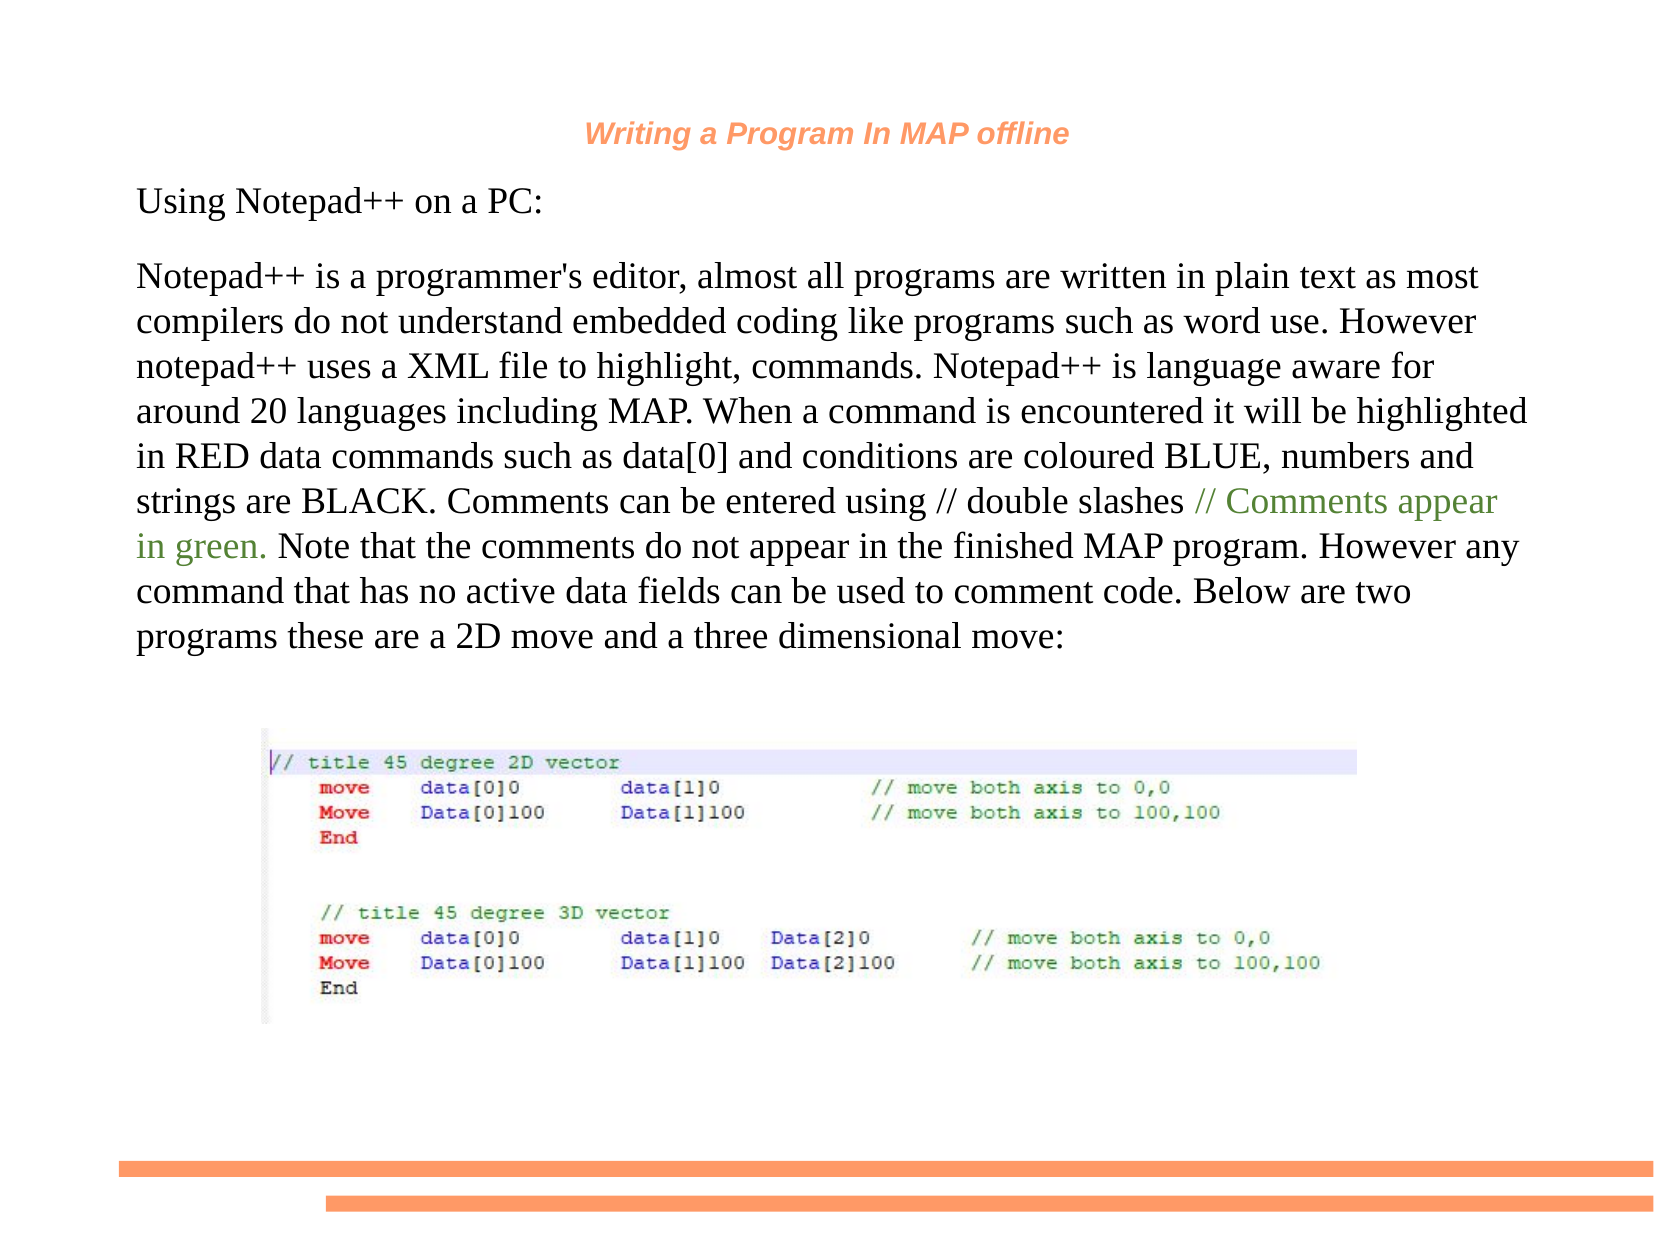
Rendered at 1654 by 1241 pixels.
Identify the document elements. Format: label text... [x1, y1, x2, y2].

title Writing a Program In MAP offline [121, 106, 1534, 168]
picture [261, 728, 1357, 1024]
list Using Notepad++ on a PC: Notepad++ is a programmer's editor, almost all programs are written in plain text as most compilers do not understand embedded coding like programs such as word use. However notepad++ uses a XML file to highlight, commands. Notepad++ is language aware for around 20 languages including MAP. When a command is encountered it will be highlighted in RED data commands such as data[0] and conditions are coloured BLUE, numbers and strings are BLACK. Comments can be entered using // double slashes // Comments appear in green. Note that the comments do not appear in the finished MAP program. However any command that has no active data fields can be used to comment code. Below are two programs these are a 2D move and a three dimensional move: [121, 168, 1550, 1117]
